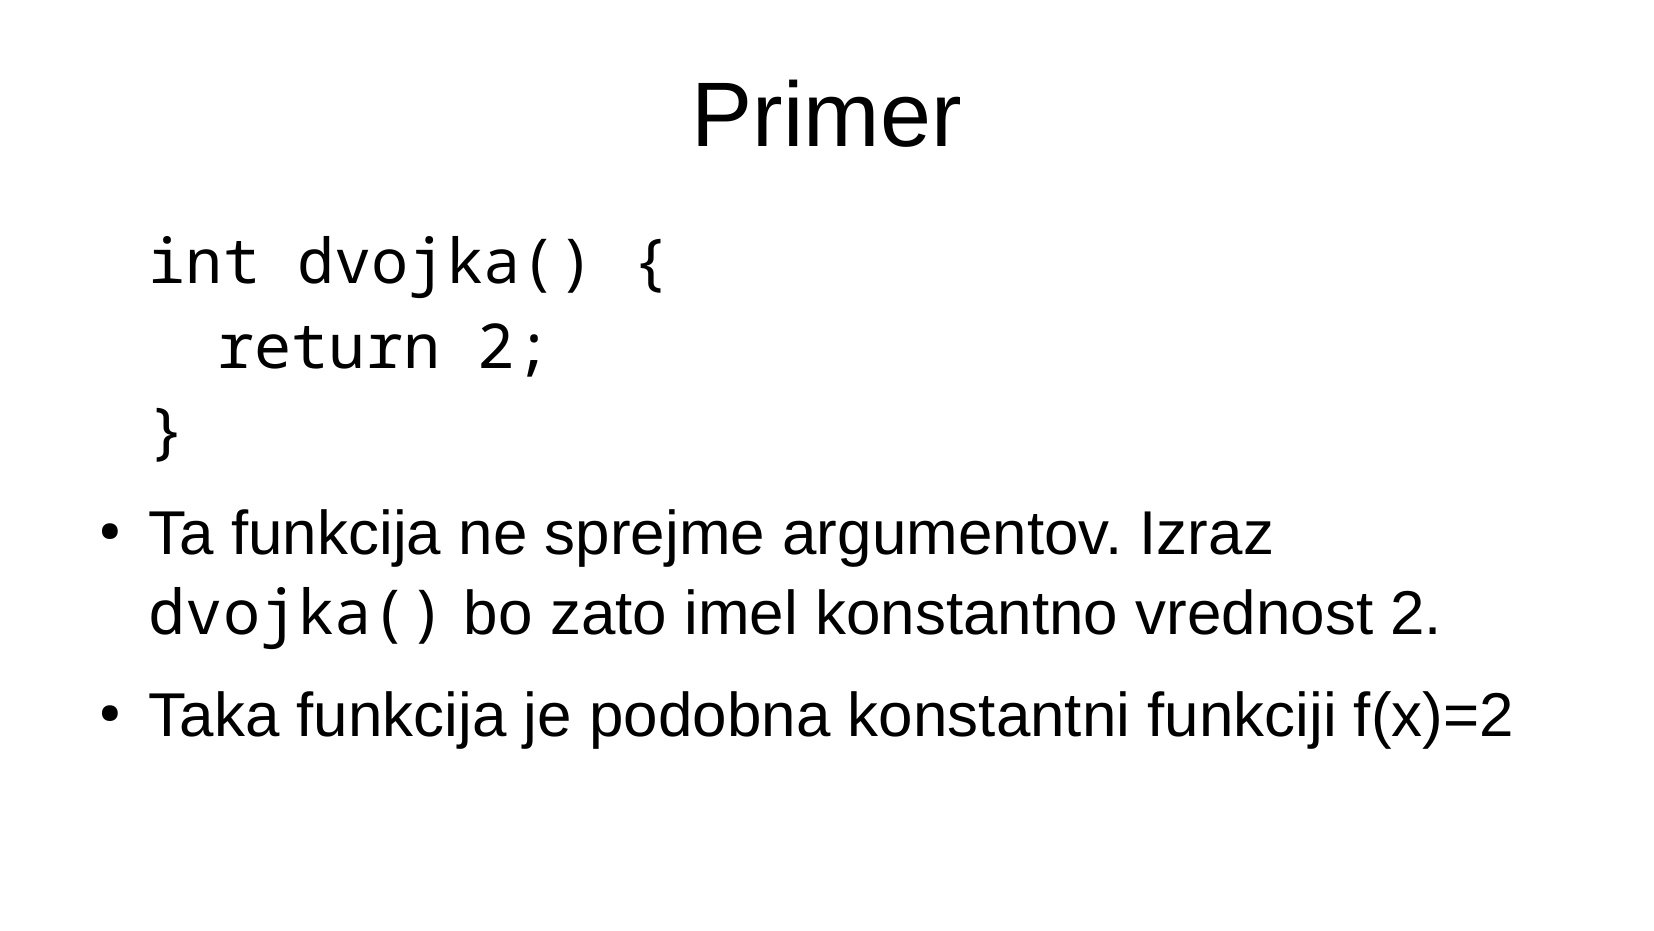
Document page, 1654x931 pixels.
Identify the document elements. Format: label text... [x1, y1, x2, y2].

list int dvojka() { return 2; } Ta funkcija ne sprejme argumentov. Izraz dvojka() bo zato imel konstantno vrednost 2. Taka funkcija je podobna konstantni funkciji f(x)=2 [82, 217, 1571, 758]
title Primer [82, 37, 1571, 193]
